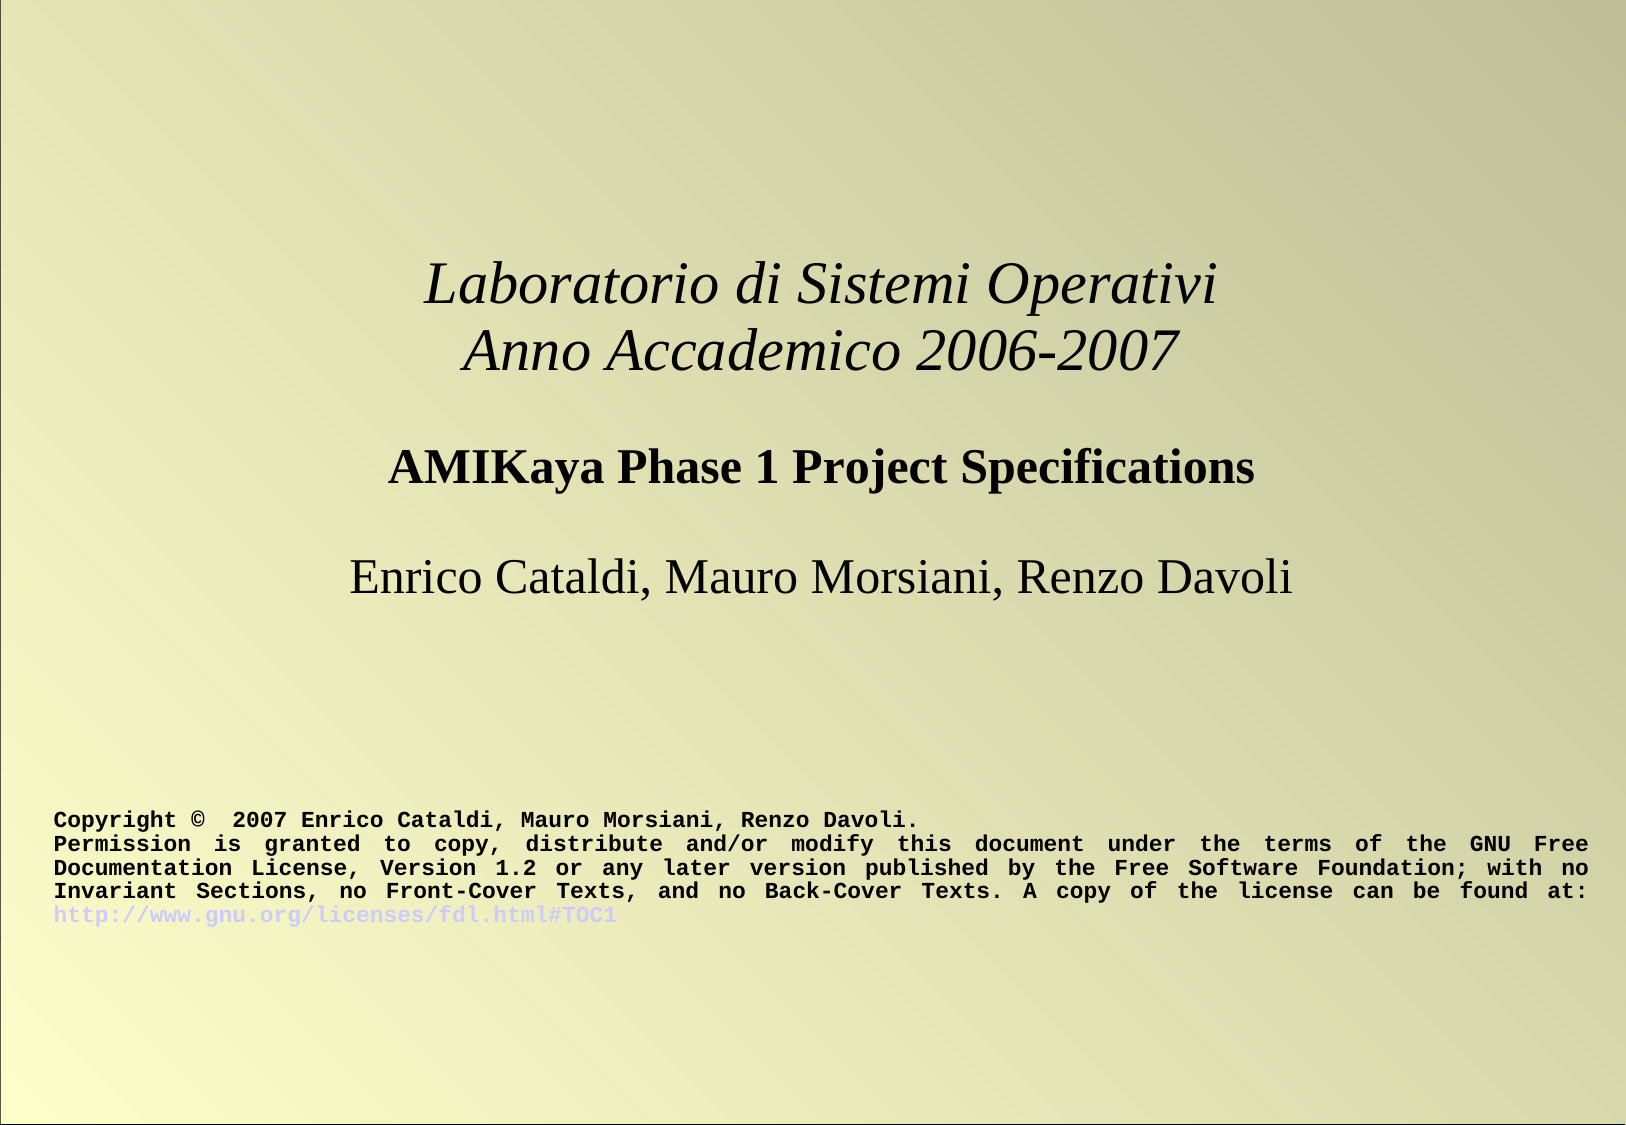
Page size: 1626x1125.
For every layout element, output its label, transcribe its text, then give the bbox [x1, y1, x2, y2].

text_box [0, 0, 1626, 1125]
text_box Laboratorio di Sistemi Operativi Anno Accademico 2006-2007 AMIKaya Phase 1 Project Specifications Enrico Cataldi, Mauro Morsiani, Renzo Davoli Copyright © 2007 Enrico Cataldi, Mauro Morsiani, Renzo Davoli. Permission is granted to copy, distribute and/or modify this document under the terms of the GNU Free Documentation License, Version 1.2 or any later version published by the Free Software Foundation; with no Invariant Sections, no Front-Cover Texts, and no Back-Cover Texts. A copy of the license can be found at: http://www.gnu.org/licenses/fdl.html#TOC1 [53, 48, 1590, 953]
